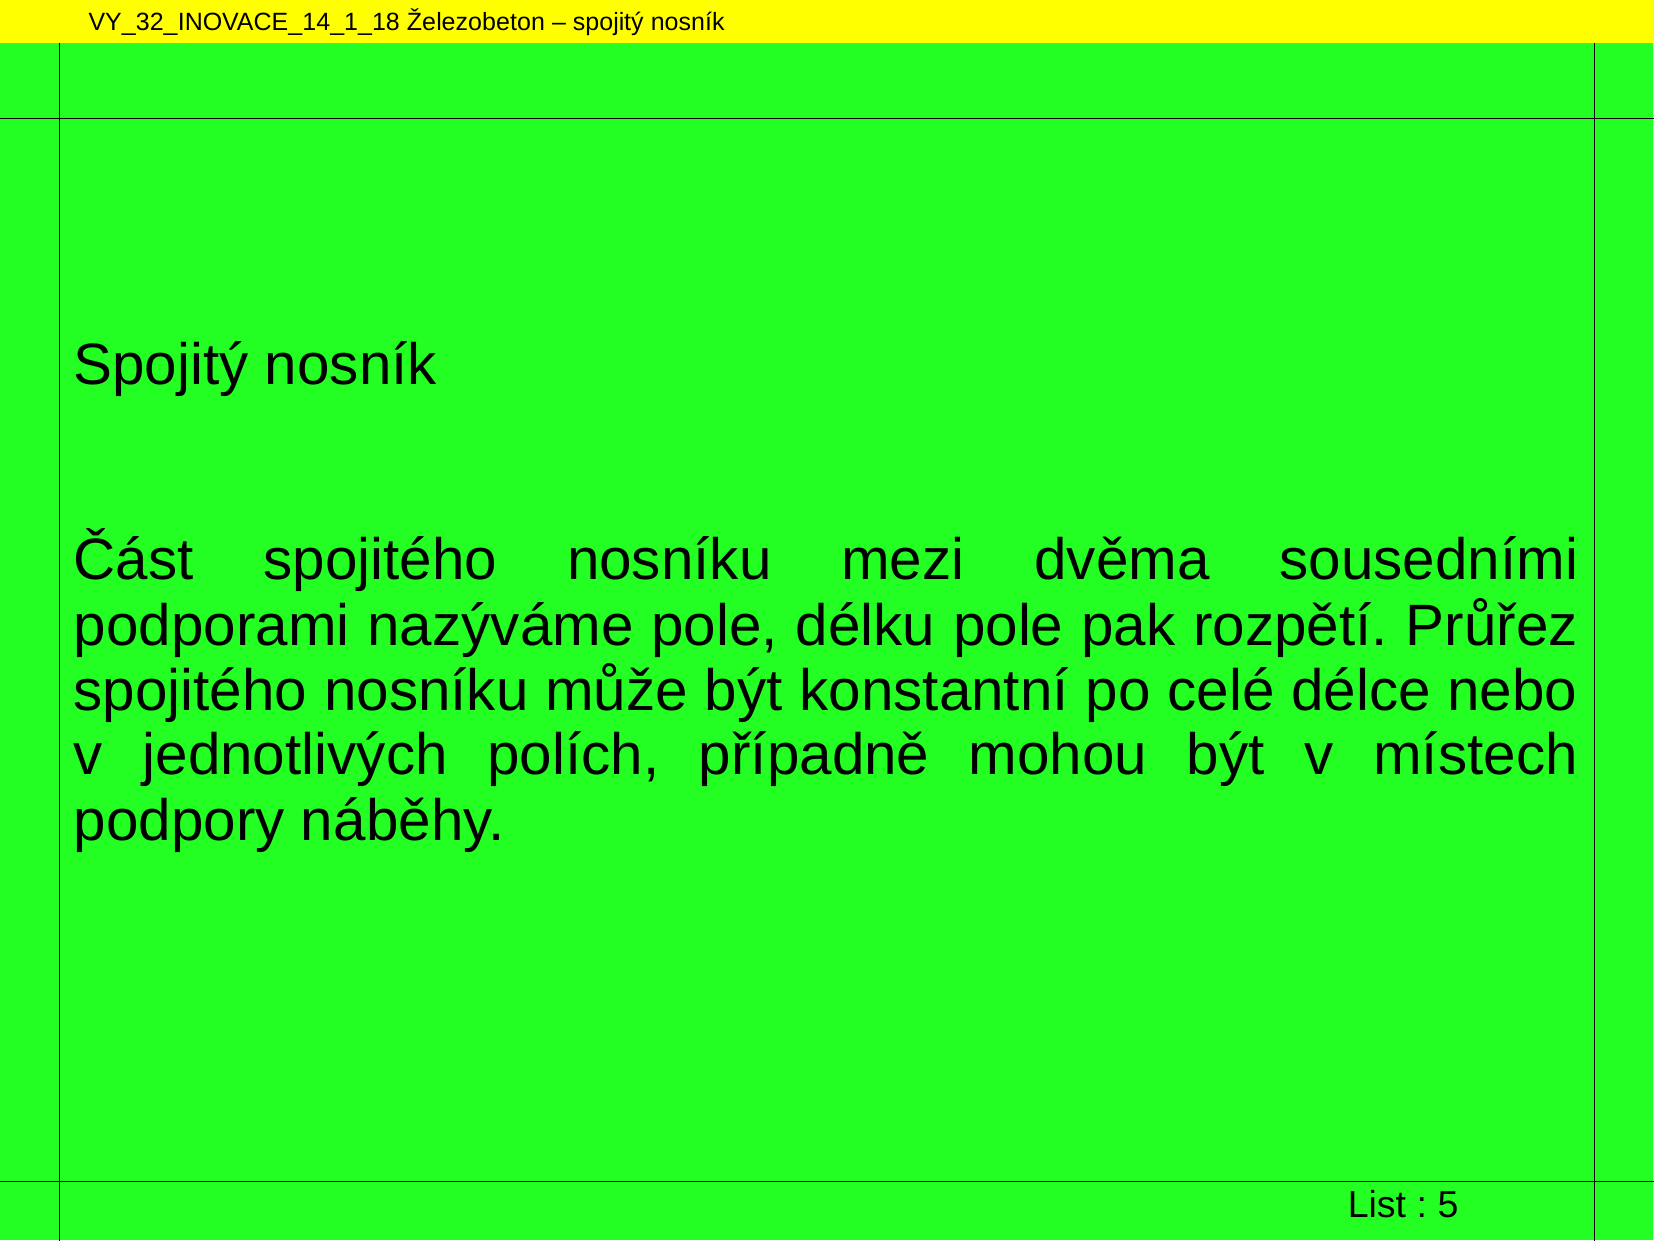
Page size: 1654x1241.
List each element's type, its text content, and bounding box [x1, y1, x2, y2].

text_box VY_32_INOVACE_14_1_18 Železobeton – spojitý nosník [0, 0, 1654, 43]
text_box Spojitý nosník Část spojitého nosníku mezi dvěma sousedními podporami nazýváme pole, délku pole pak rozpětí. Průřez spojitého nosníku může být konstantní po celé délce nebo v jednotlivých polích, případně mohou být v místech podpory náběhy. [59, 324, 1595, 858]
text_box List : <číslo> [1357, 1176, 1599, 1241]
